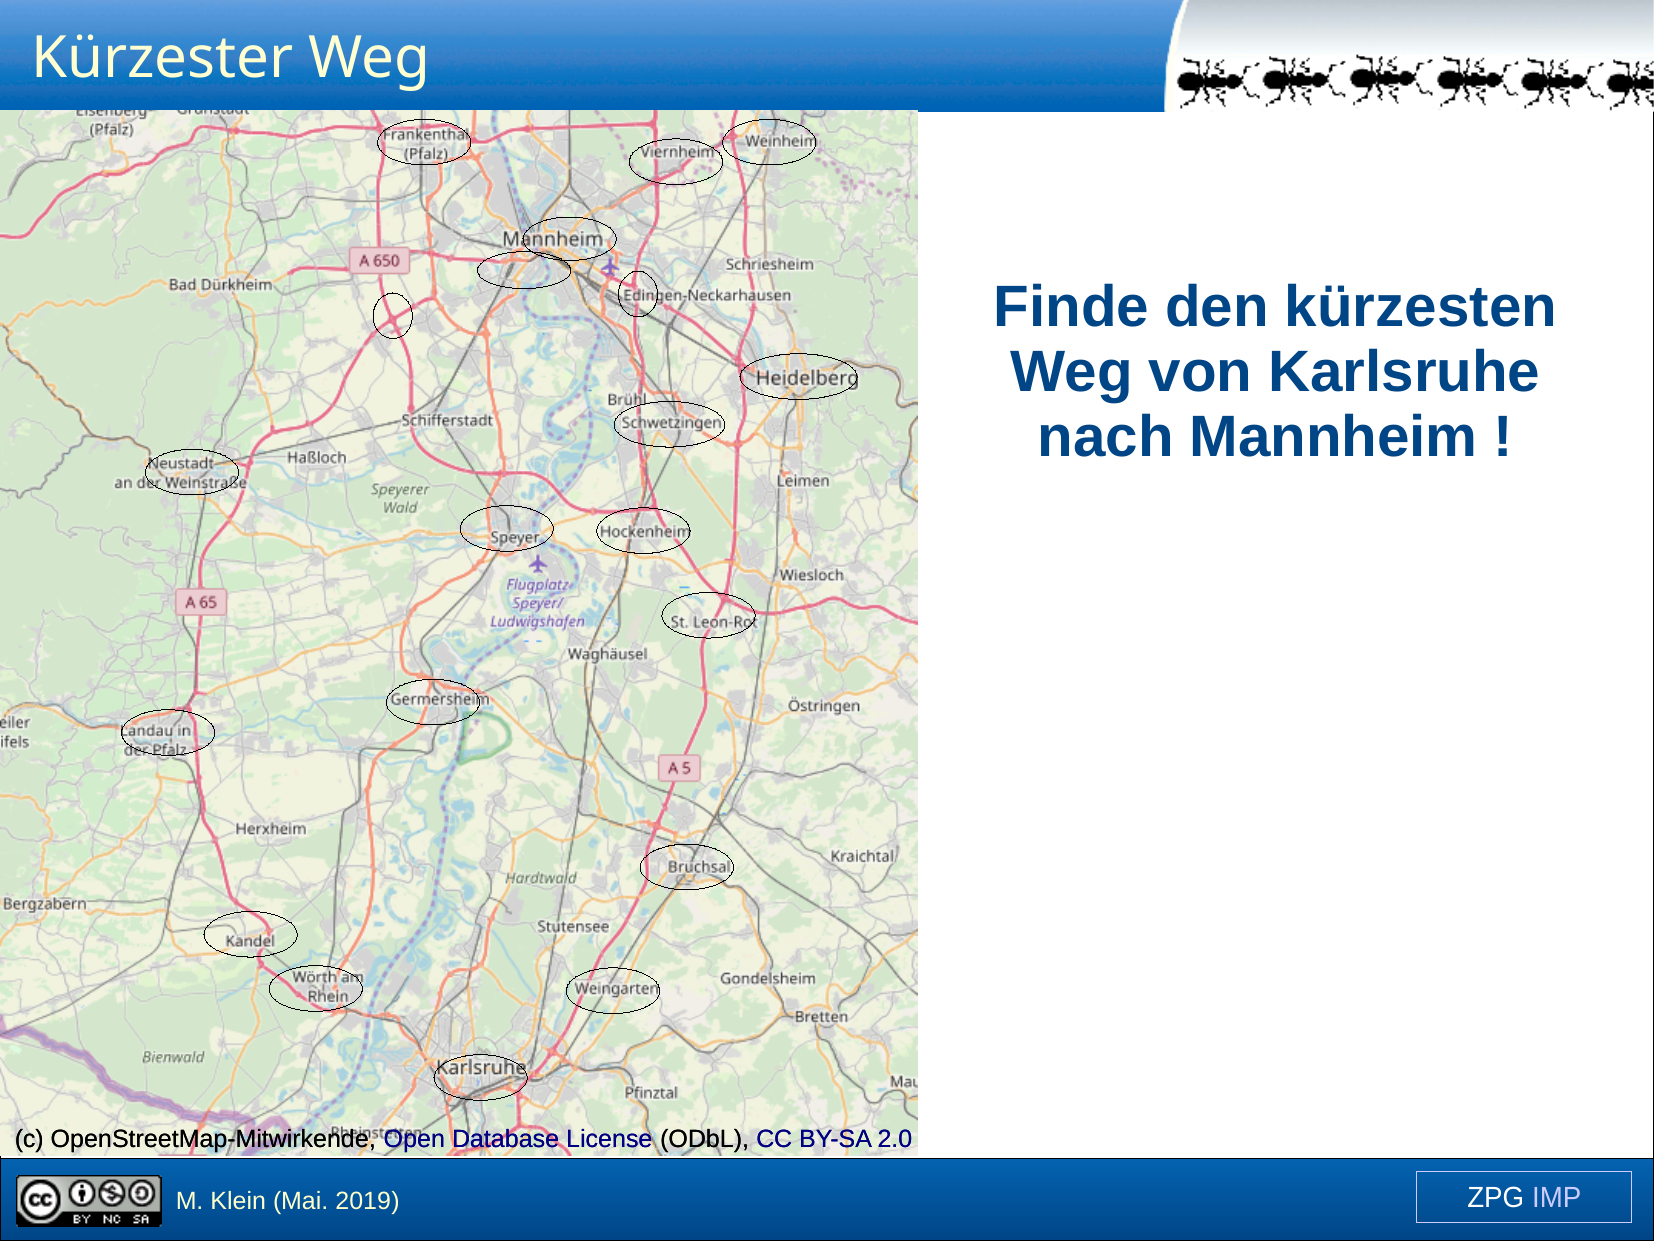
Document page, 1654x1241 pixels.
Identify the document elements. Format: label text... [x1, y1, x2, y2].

picture [0, 0, 1654, 1117]
picture [16, 1175, 162, 1227]
title Kürzester Weg [31, 16, 1151, 94]
text_box (c) OpenStreetMap-Mitwirkende, Open Database License (ODbL), CC BY-SA 2.0 [0, 1117, 951, 1161]
text_box Finde den kürzesten Weg von Karlsruhe nach Mannheim ! [993, 273, 1612, 787]
